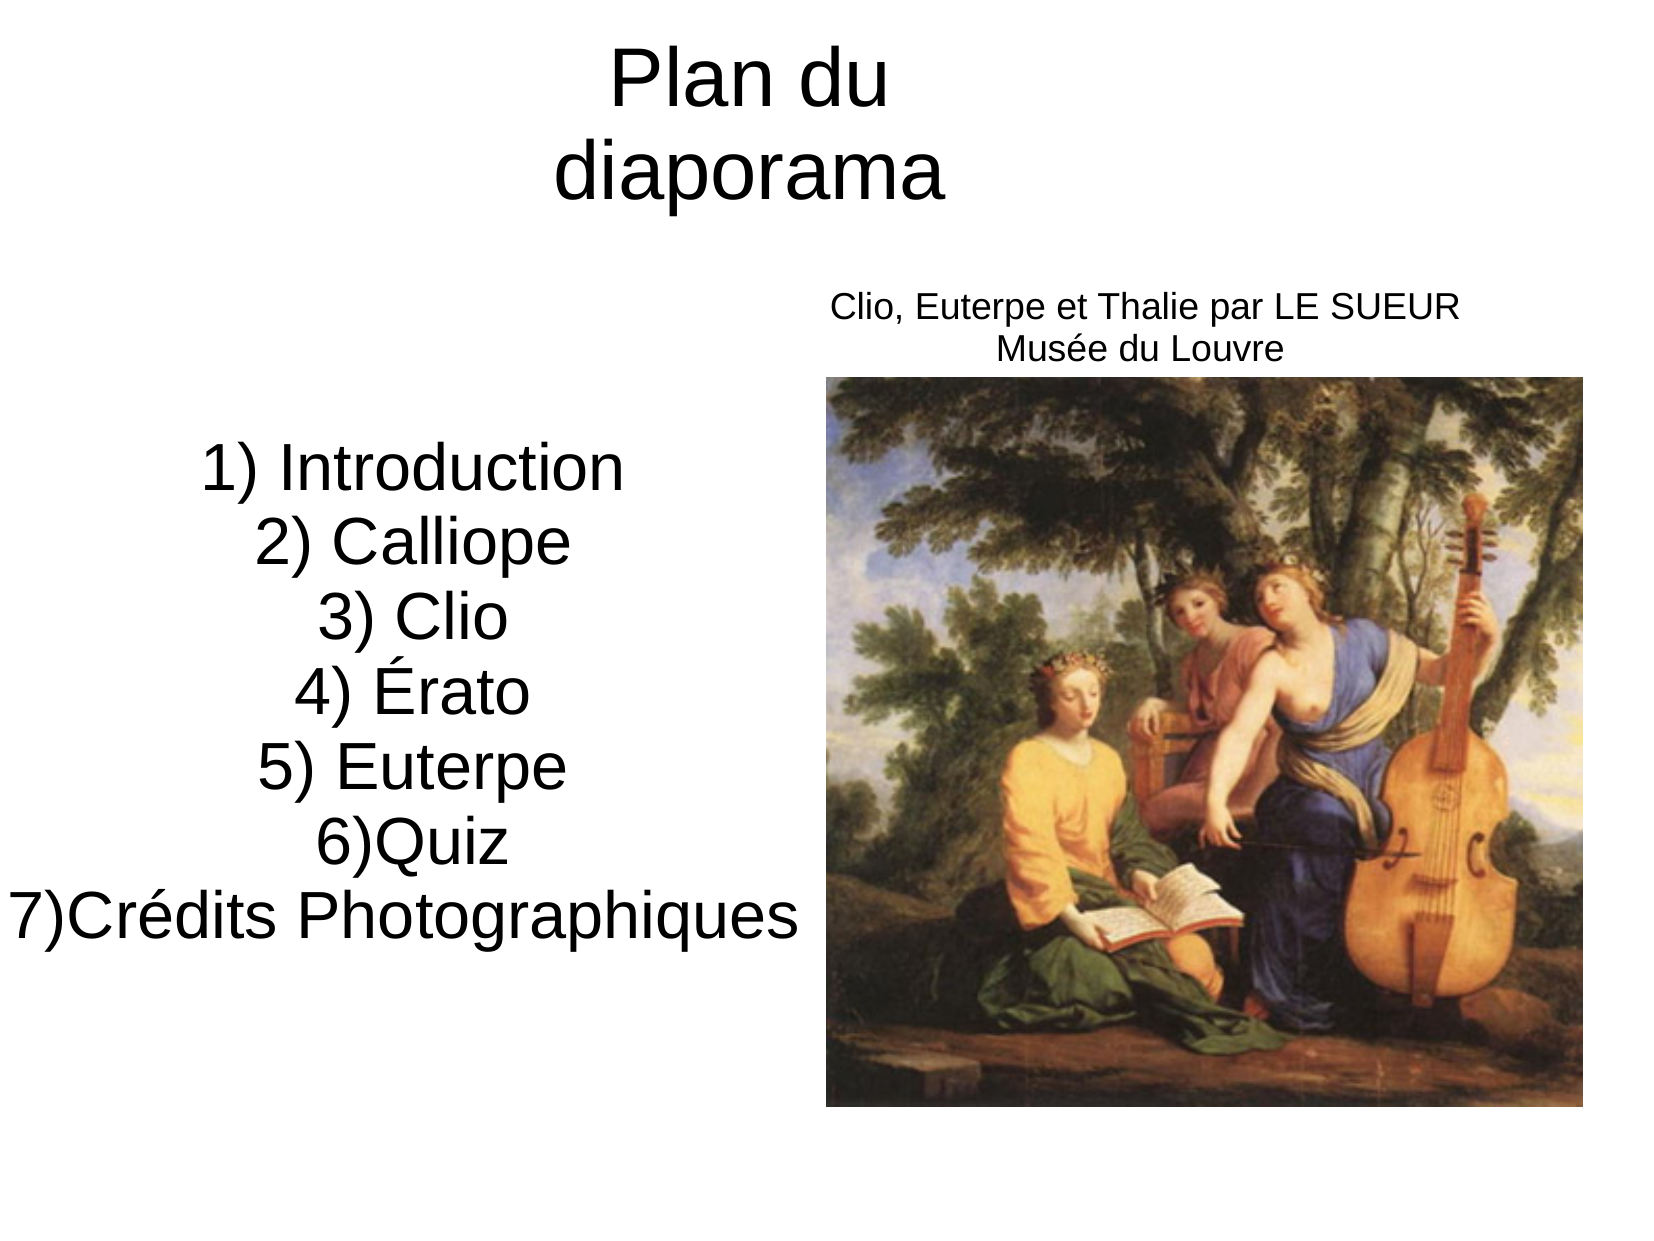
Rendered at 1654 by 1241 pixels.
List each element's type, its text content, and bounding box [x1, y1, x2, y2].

picture [826, 377, 1583, 1108]
text_box Plan du diaporama [413, 23, 1087, 225]
text_box 1) Introduction 2) Calliope 3) Clio 4) Érato 5) Euterpe 6)Quiz 7)Crédits Photographiques [0, 422, 826, 961]
text_box Clio, Euterpe et Thalie par LE SUEUR Musée du Louvre [779, 278, 1512, 378]
